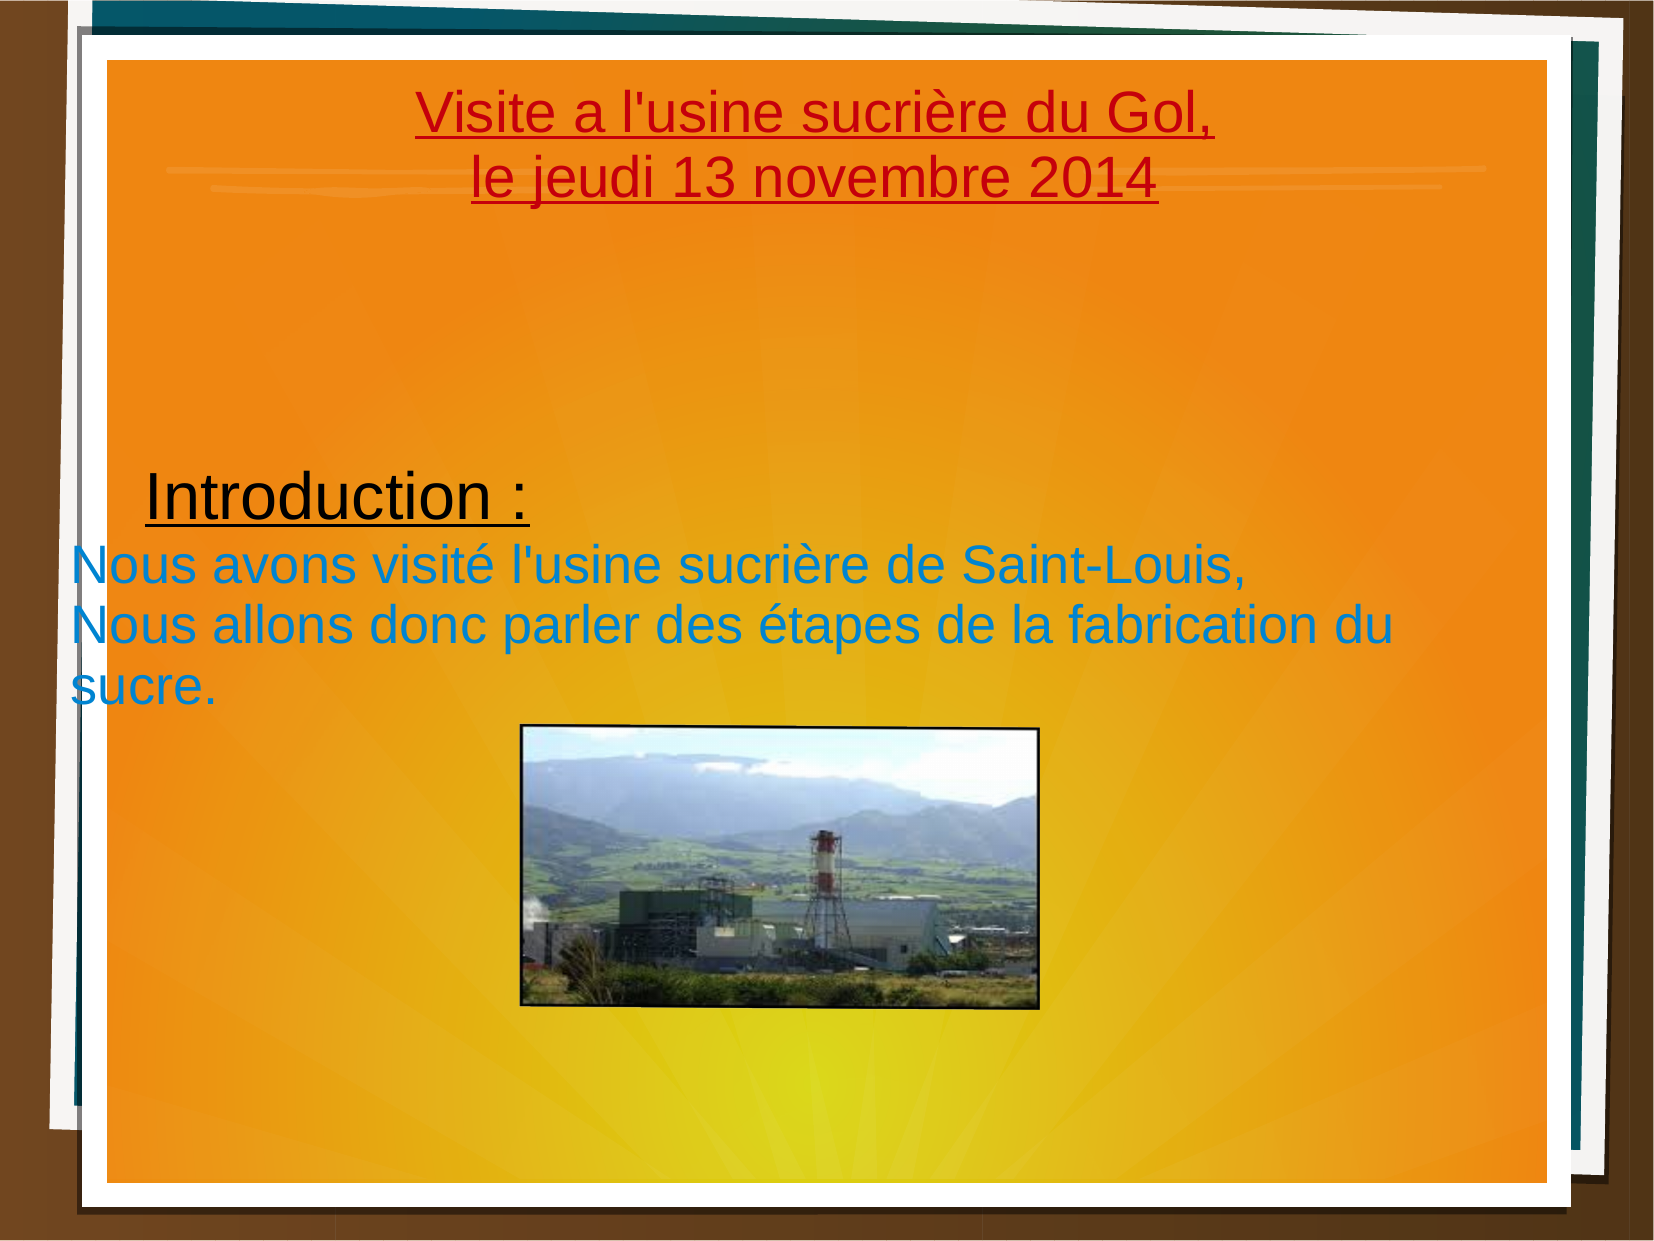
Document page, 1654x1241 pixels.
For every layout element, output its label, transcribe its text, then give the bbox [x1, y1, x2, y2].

title Visite a l'usine sucrière du Gol, le jeudi 13 novembre 2014 [70, 40, 1560, 249]
subtitle Introduction : Nous avons visité l'usine sucrière de Saint-Louis, Nous allons donc parler des étapes de la fabrication du sucre. [70, 318, 1560, 1039]
picture [519, 723, 1040, 1010]
